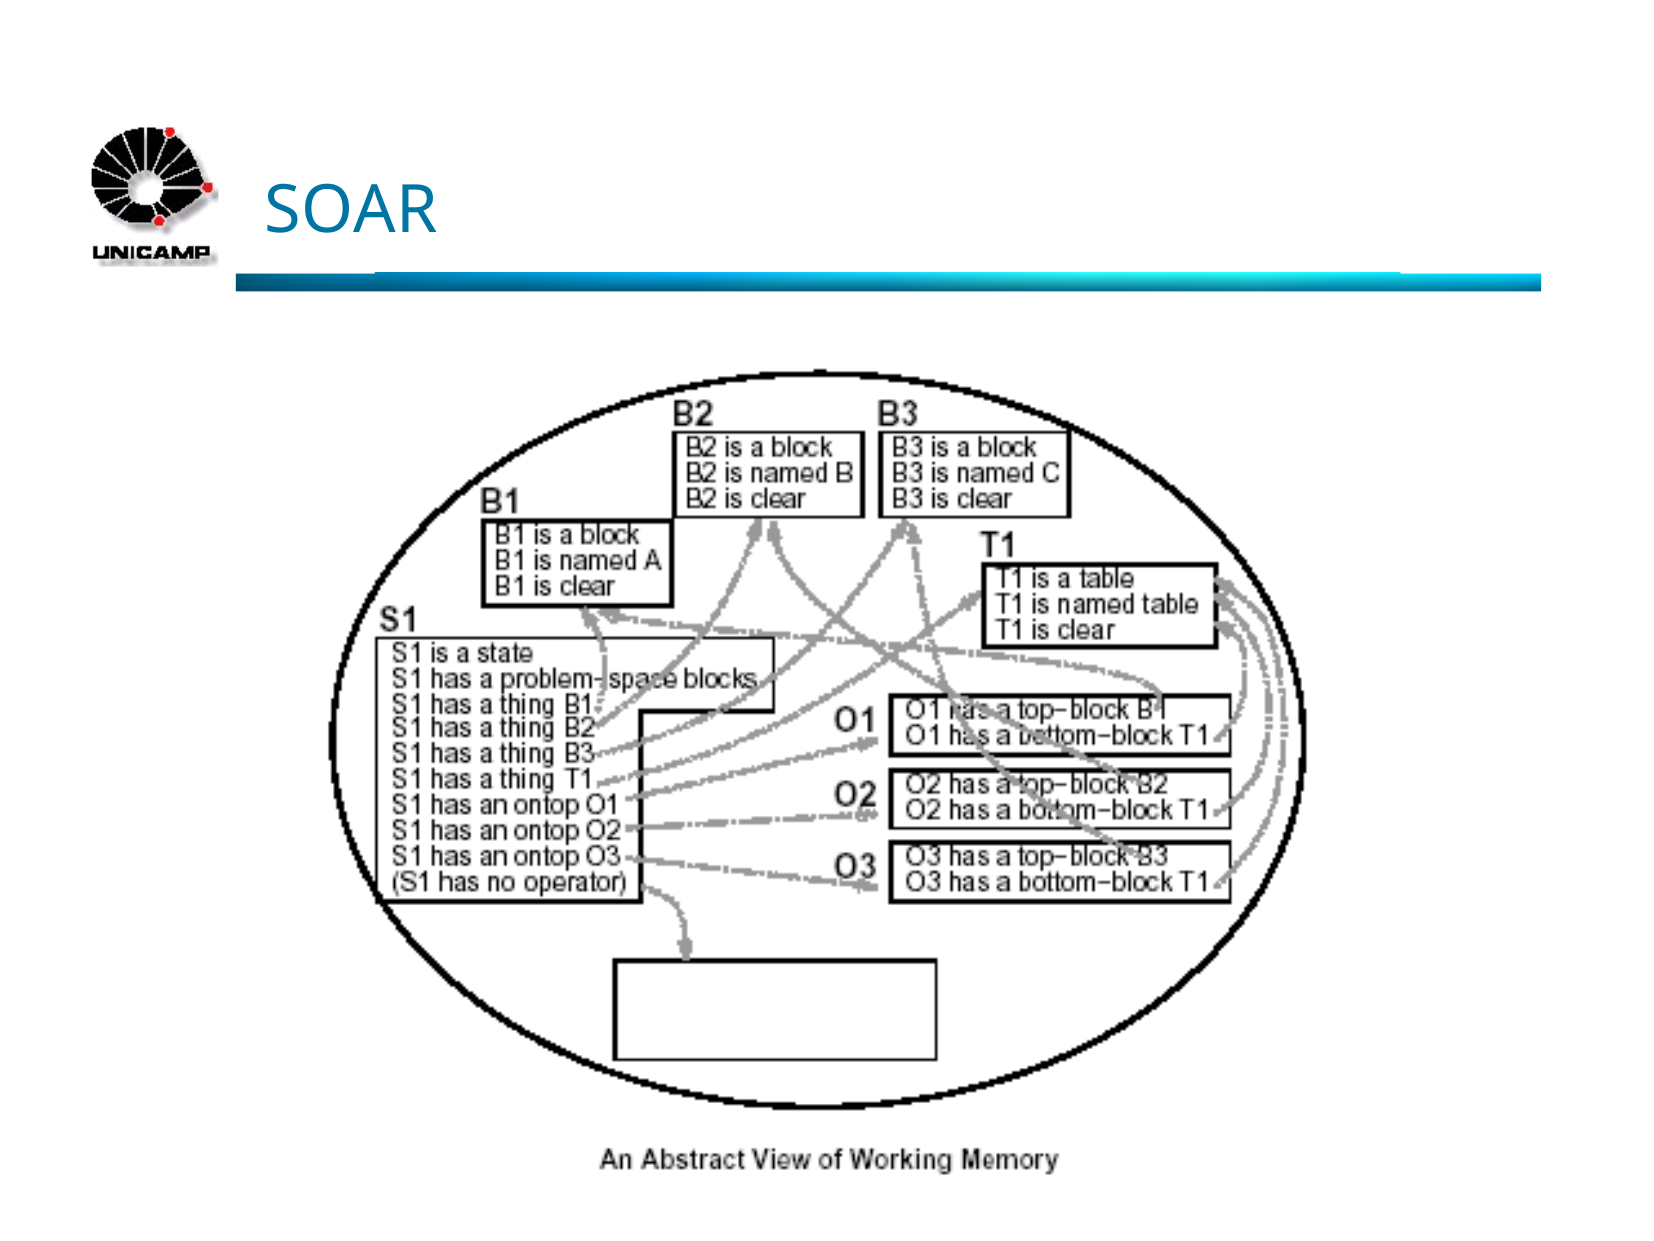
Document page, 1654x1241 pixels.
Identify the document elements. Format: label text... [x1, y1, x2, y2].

picture [265, 316, 1418, 1211]
picture [125, 272, 1654, 295]
title SOAR [264, 42, 1534, 250]
